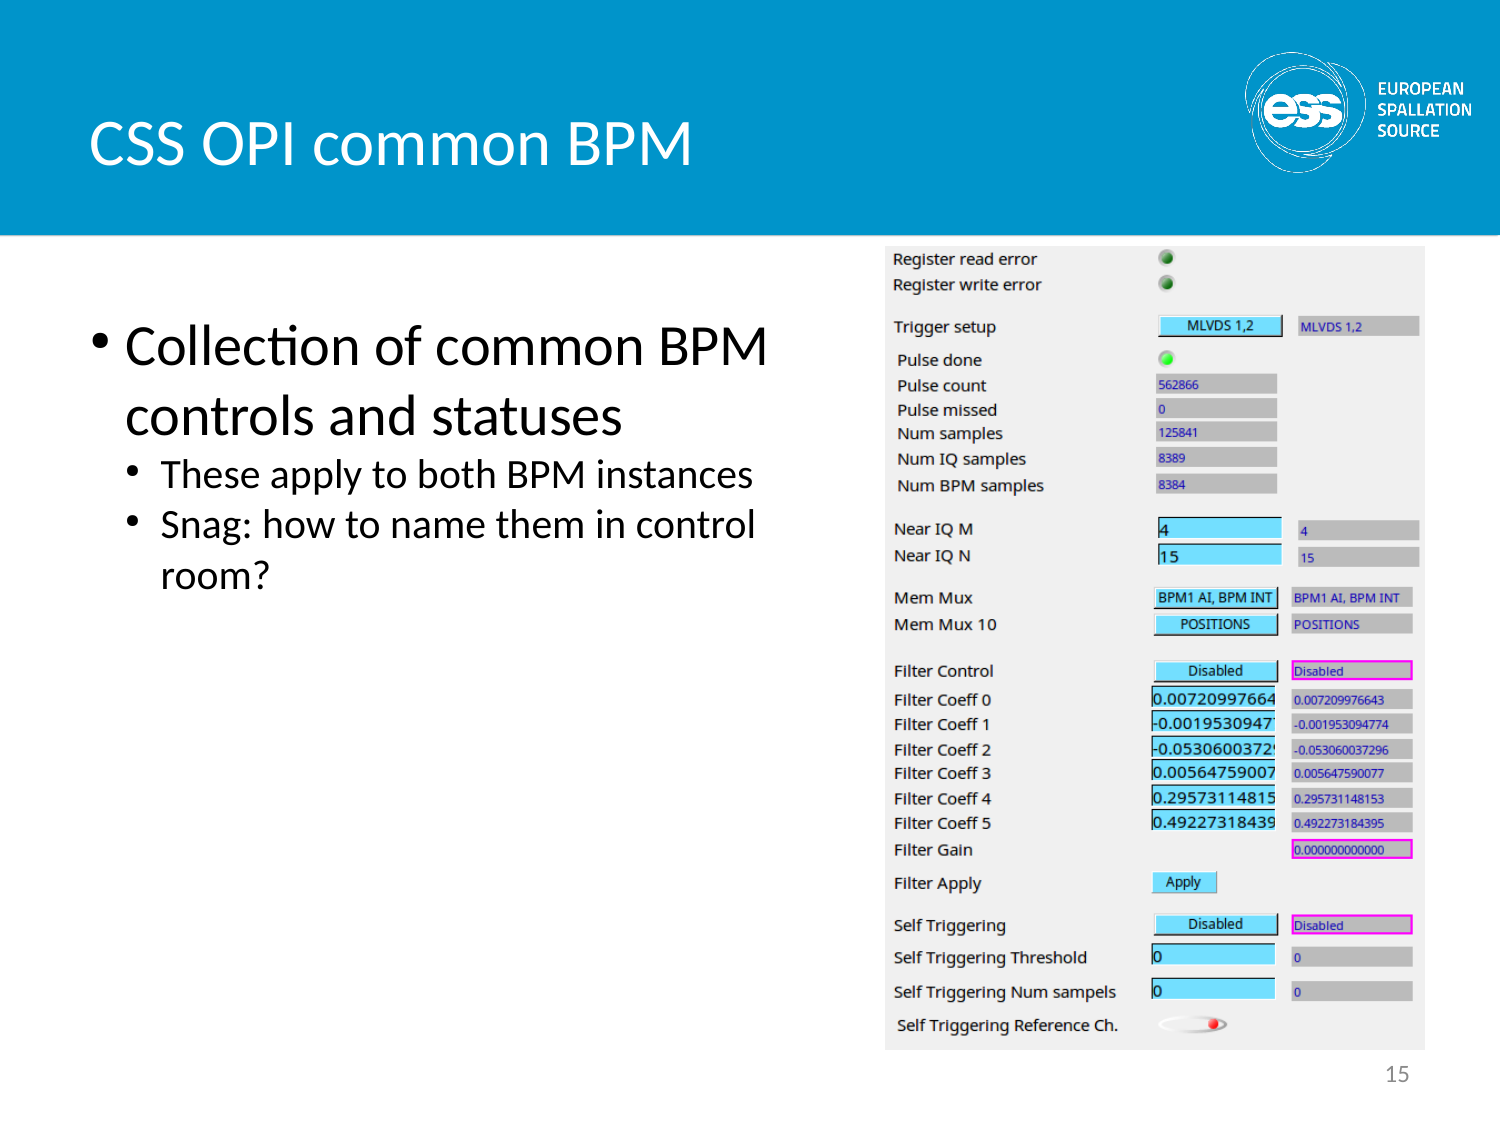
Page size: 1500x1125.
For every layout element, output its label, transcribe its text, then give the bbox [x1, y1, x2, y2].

picture [1432, 125, 1438, 136]
picture [1389, 104, 1393, 115]
picture [885, 246, 1425, 1051]
picture [1454, 83, 1458, 94]
text_box <number> [1074, 1051, 1425, 1103]
picture [1264, 94, 1342, 127]
picture [1436, 104, 1444, 115]
text_box Collection of common BPM controls and statuses These apply to both BPM instances Snag: how to name them in control room? [75, 254, 871, 1051]
picture [1400, 83, 1407, 94]
picture [1422, 125, 1428, 134]
text_box CSS OPI common BPM [75, 45, 1246, 233]
picture [1409, 104, 1415, 115]
picture [1423, 83, 1430, 94]
picture [1443, 86, 1450, 93]
picture [1379, 83, 1385, 94]
picture [1418, 104, 1423, 115]
picture [1398, 109, 1406, 115]
